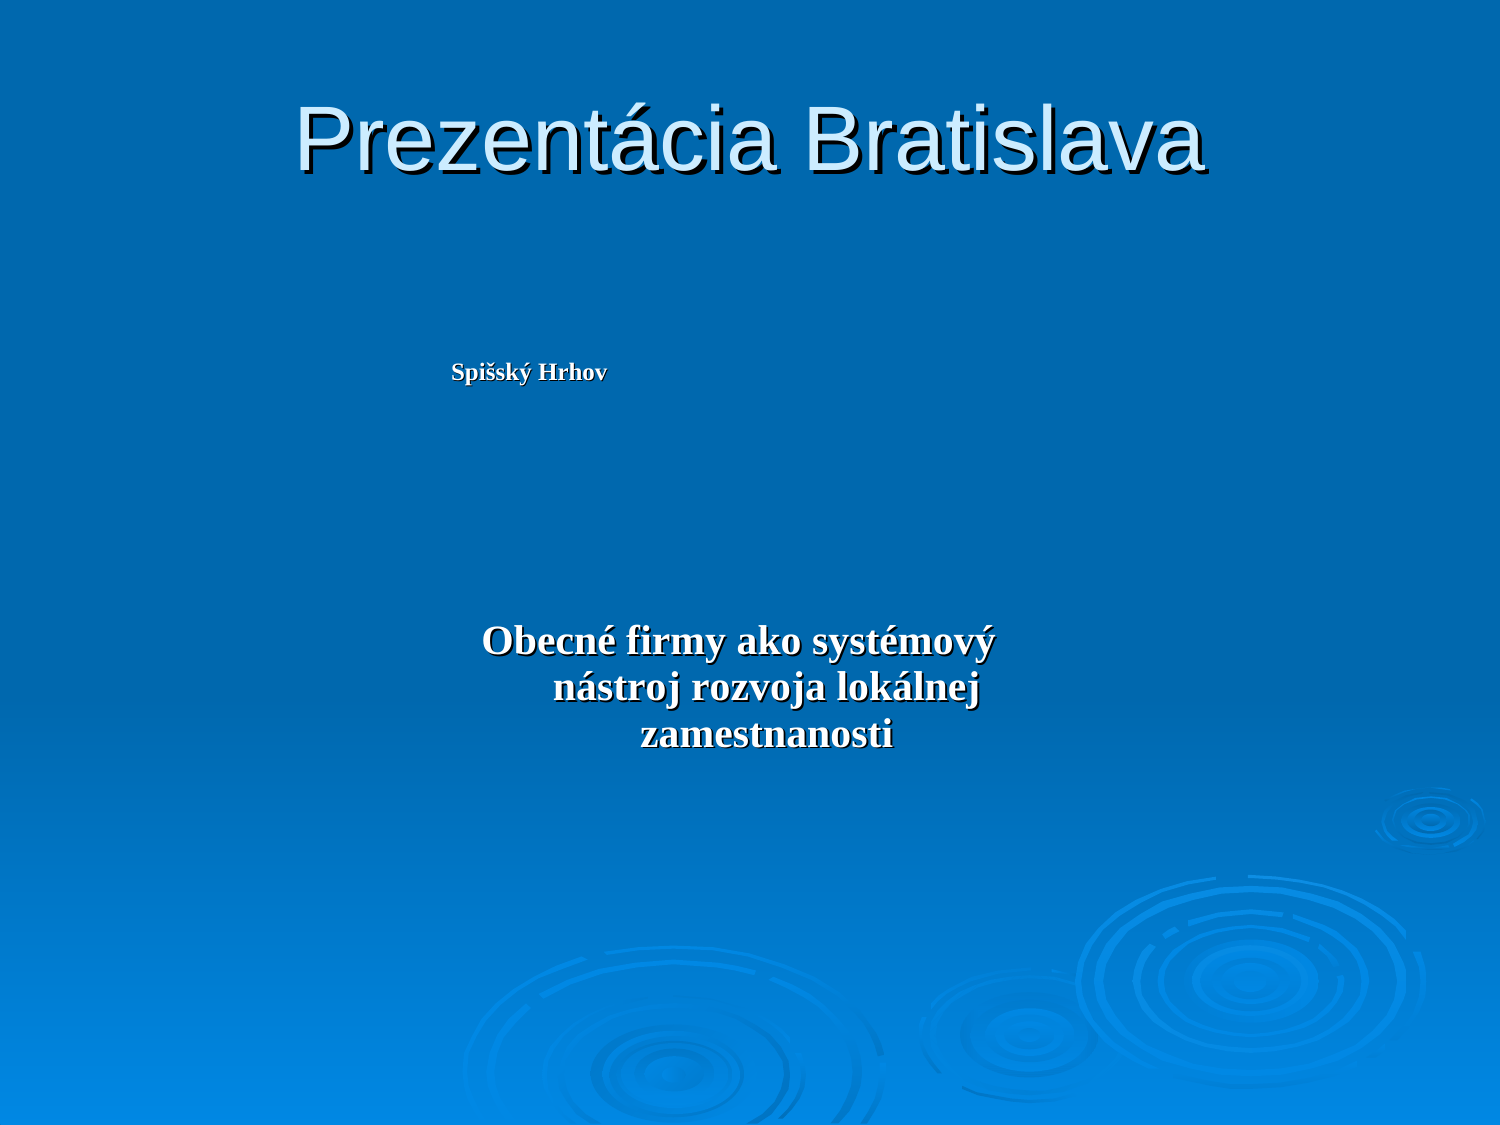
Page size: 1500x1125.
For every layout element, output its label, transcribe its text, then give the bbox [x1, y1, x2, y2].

list Obecné firmy ako systémový nástroj rozvoja lokálnej zamestnanosti [407, 609, 1071, 836]
list Spišský Hrhov [195, 350, 858, 710]
title Prezentácia Bratislava [75, 45, 1426, 233]
